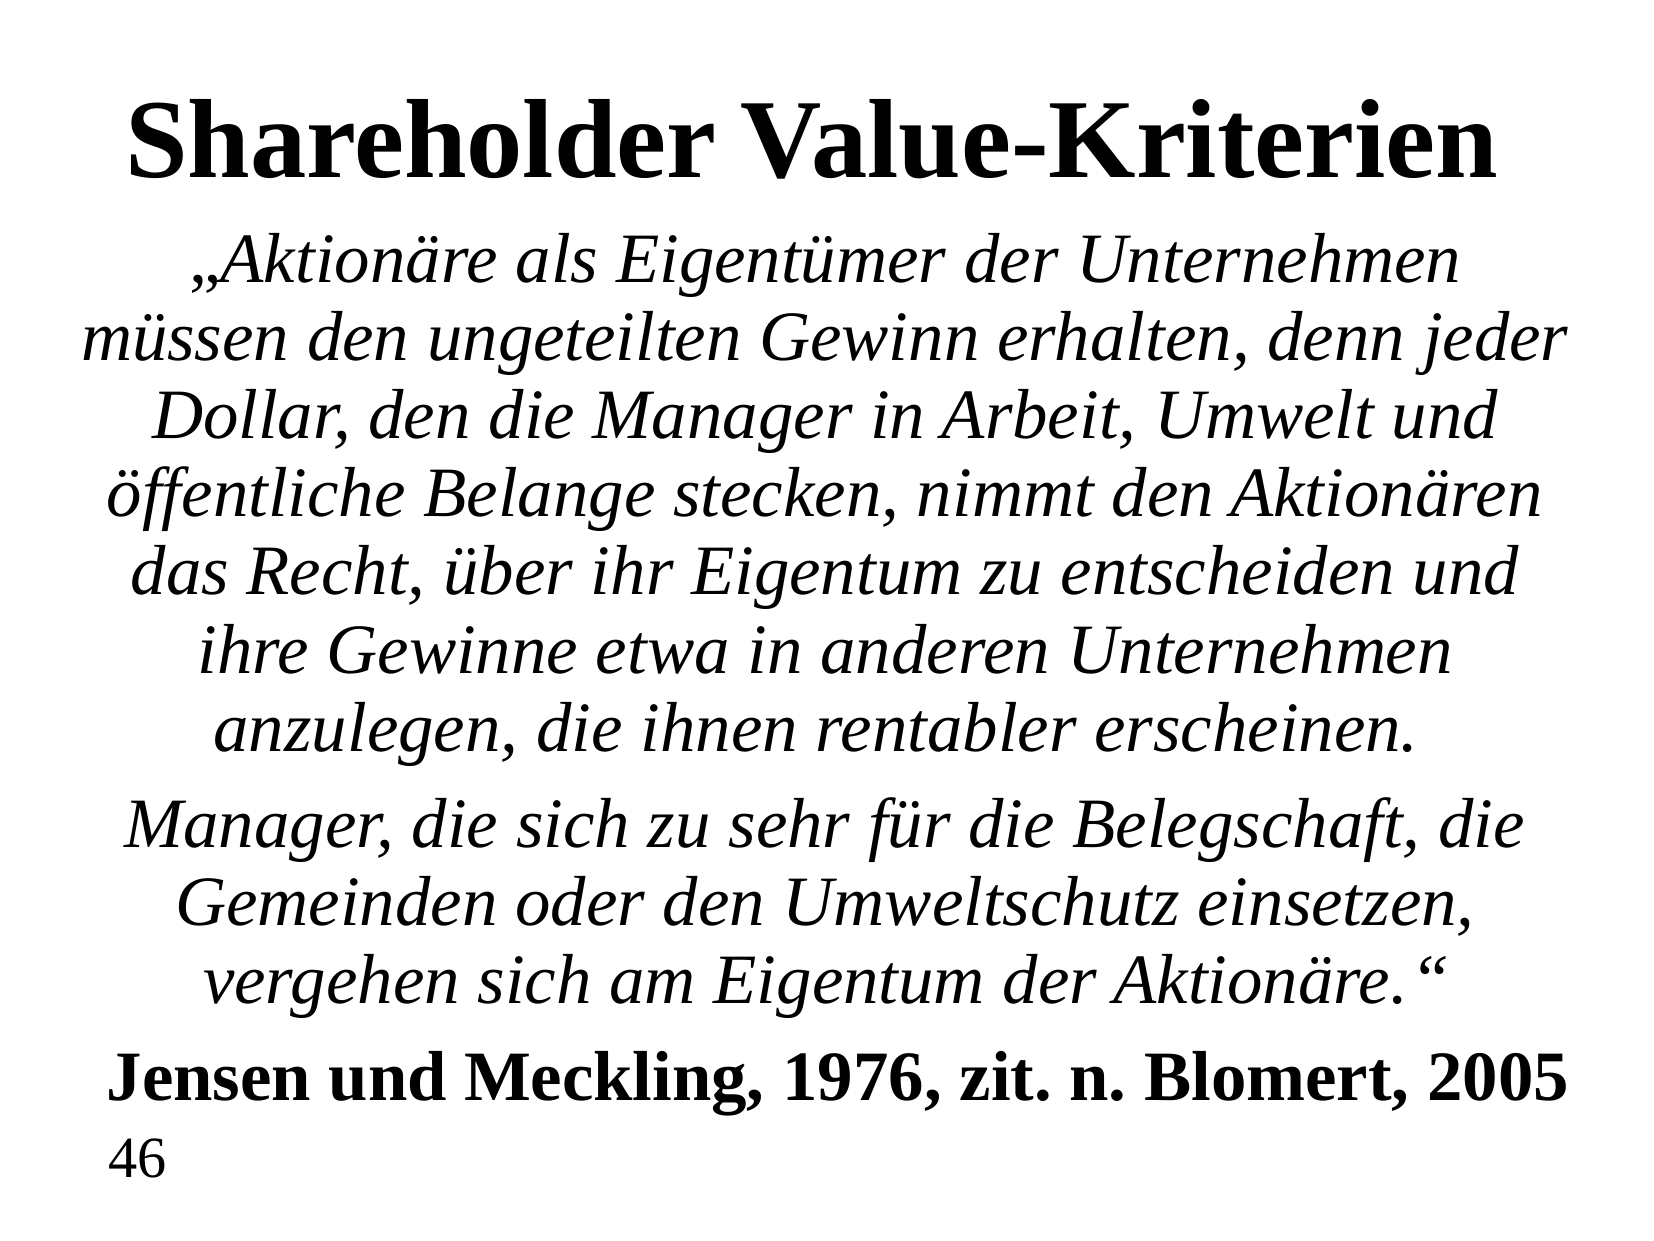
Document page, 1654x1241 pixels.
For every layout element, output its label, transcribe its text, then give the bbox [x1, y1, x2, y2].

text_box Shareholder Value-Kriterien „Aktionäre als Eigentümer der Unternehmen müssen den ungeteilten Gewinn erhalten, denn jeder Dollar, den die Manager in Arbeit, Umwelt und öffentliche Belange stecken, nimmt den Aktionären das Recht, über ihr Eigentum zu entscheiden und ihre Gewinne etwa in anderen Unternehmen anzulegen, die ihnen rentabler erscheinen. Manager, die sich zu sehr für die Belegschaft, die Gemeinden oder den Umweltschutz einsetzen, vergehen sich am Eigentum der Aktionäre.“ Jensen und Meckling, 1976, zit. n. Blomert, 2005 [66, 69, 1596, 1129]
text_box <Foliennummer> [0, 1117, 357, 1198]
